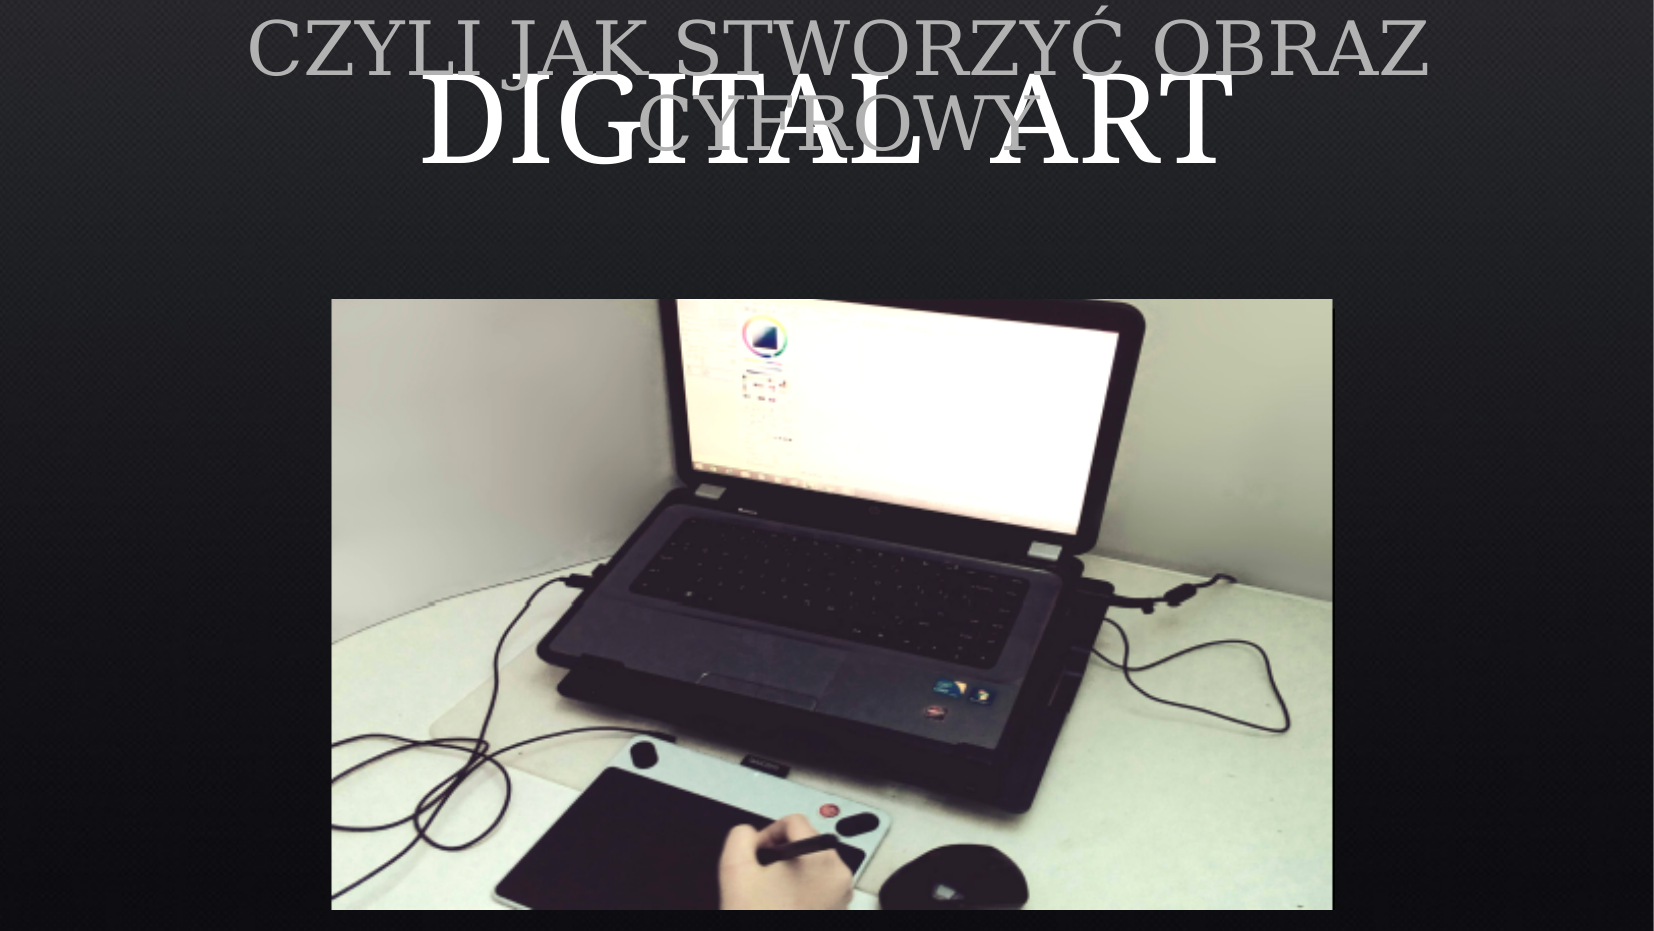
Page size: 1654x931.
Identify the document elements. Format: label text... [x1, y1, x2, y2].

picture [0, 0, 1654, 931]
list CZYLI JAK STWORZYĆ OBRAZ CYFROWY [59, 15, 1548, 556]
title DIGITAL ART [1100, 13, 1571, 217]
